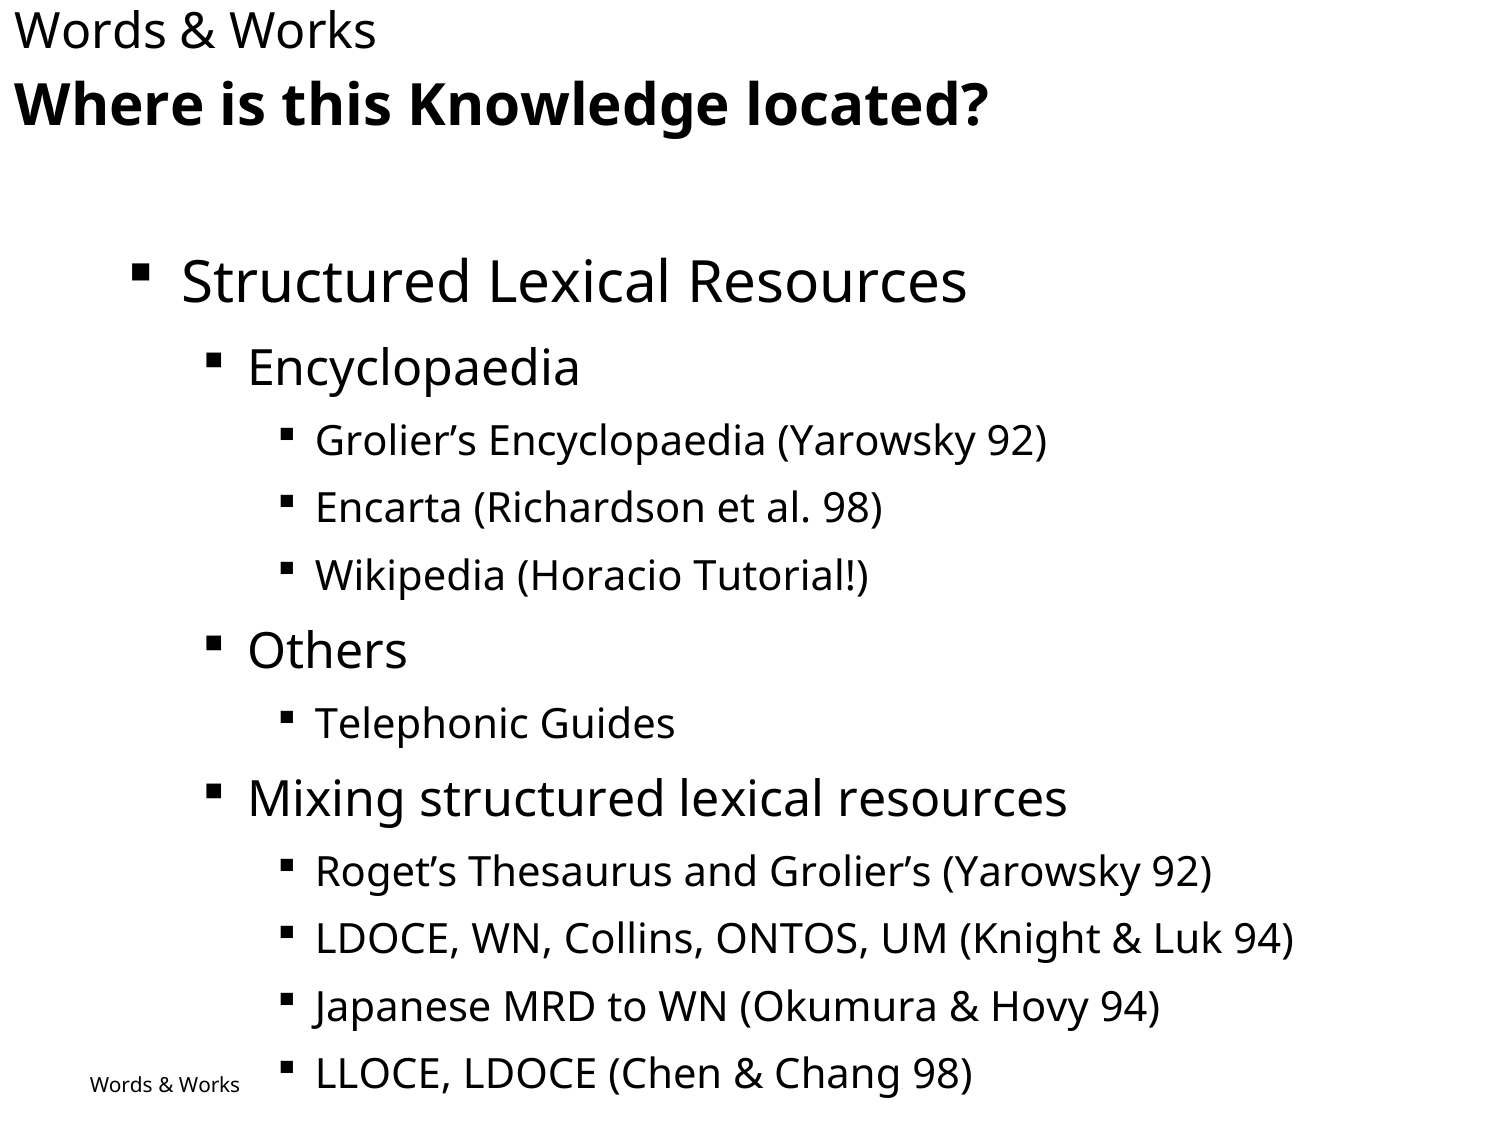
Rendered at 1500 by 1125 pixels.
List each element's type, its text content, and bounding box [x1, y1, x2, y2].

title Words & Works Where is this Knowledge located? [0, 0, 1400, 150]
list Structured Lexical Resources Encyclopaedia Grolier’s Encyclopaedia (Yarowsky 92) Encarta (Richardson et al. 98) Wikipedia (Horacio Tutorial!) Others Telephonic Guides Mixing structured lexical resources Roget’s Thesaurus and Grolier’s (Yarowsky 92) LDOCE, WN, Collins, ONTOS, UM (Knight & Luk 94) Japanese MRD to WN (Okumura & Hovy 94) LLOCE, LDOCE (Chen & Chang 98) [112, 150, 1388, 1000]
